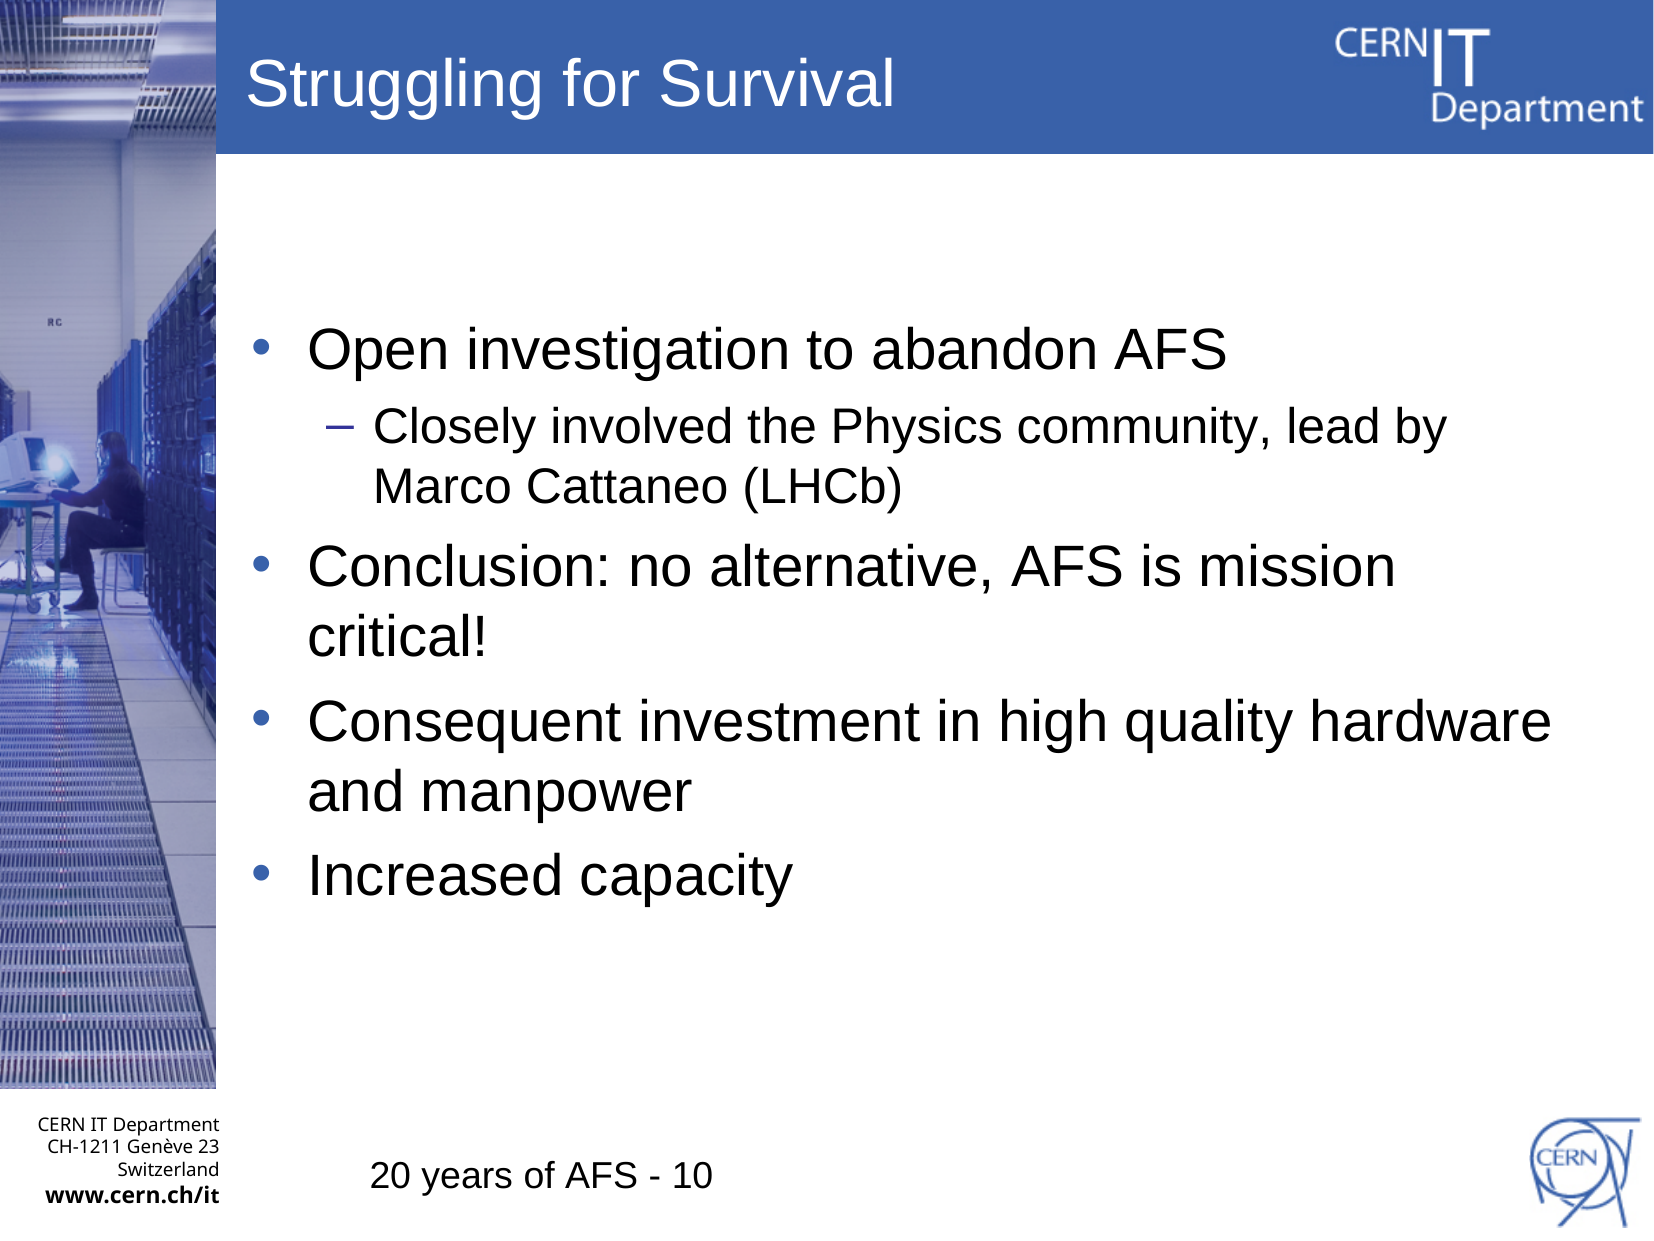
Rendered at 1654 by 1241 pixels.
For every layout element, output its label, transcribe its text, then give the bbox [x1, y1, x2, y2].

picture [216, 0, 1654, 154]
list Open investigation to abandon AFS Closely involved the Physics community, lead by Marco Cattaneo (LHCb) Conclusion: no alternative, AFS is mission critical! Consequent investment in high quality hardware and manpower Increased capacity [236, 303, 1607, 1123]
title Struggling for Survival [230, 12, 1270, 148]
picture [1529, 1116, 1642, 1228]
